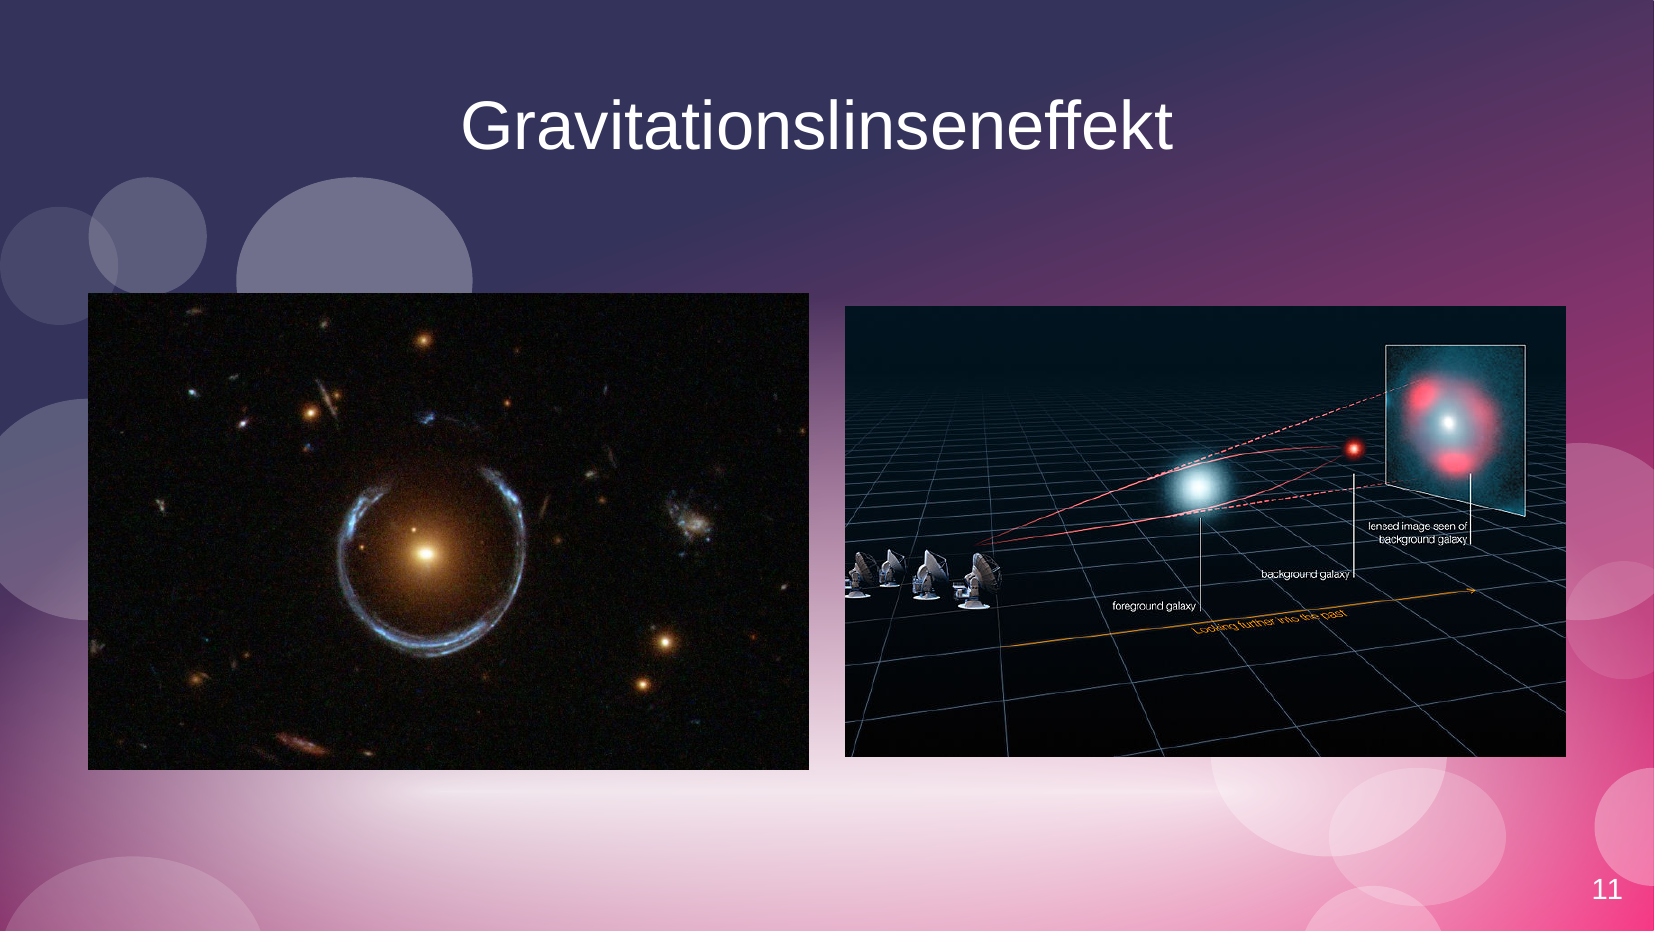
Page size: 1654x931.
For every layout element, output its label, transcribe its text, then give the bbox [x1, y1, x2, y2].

title Gravitationslinseneffekt [88, 44, 1565, 207]
picture [845, 306, 1566, 757]
picture [88, 293, 809, 770]
